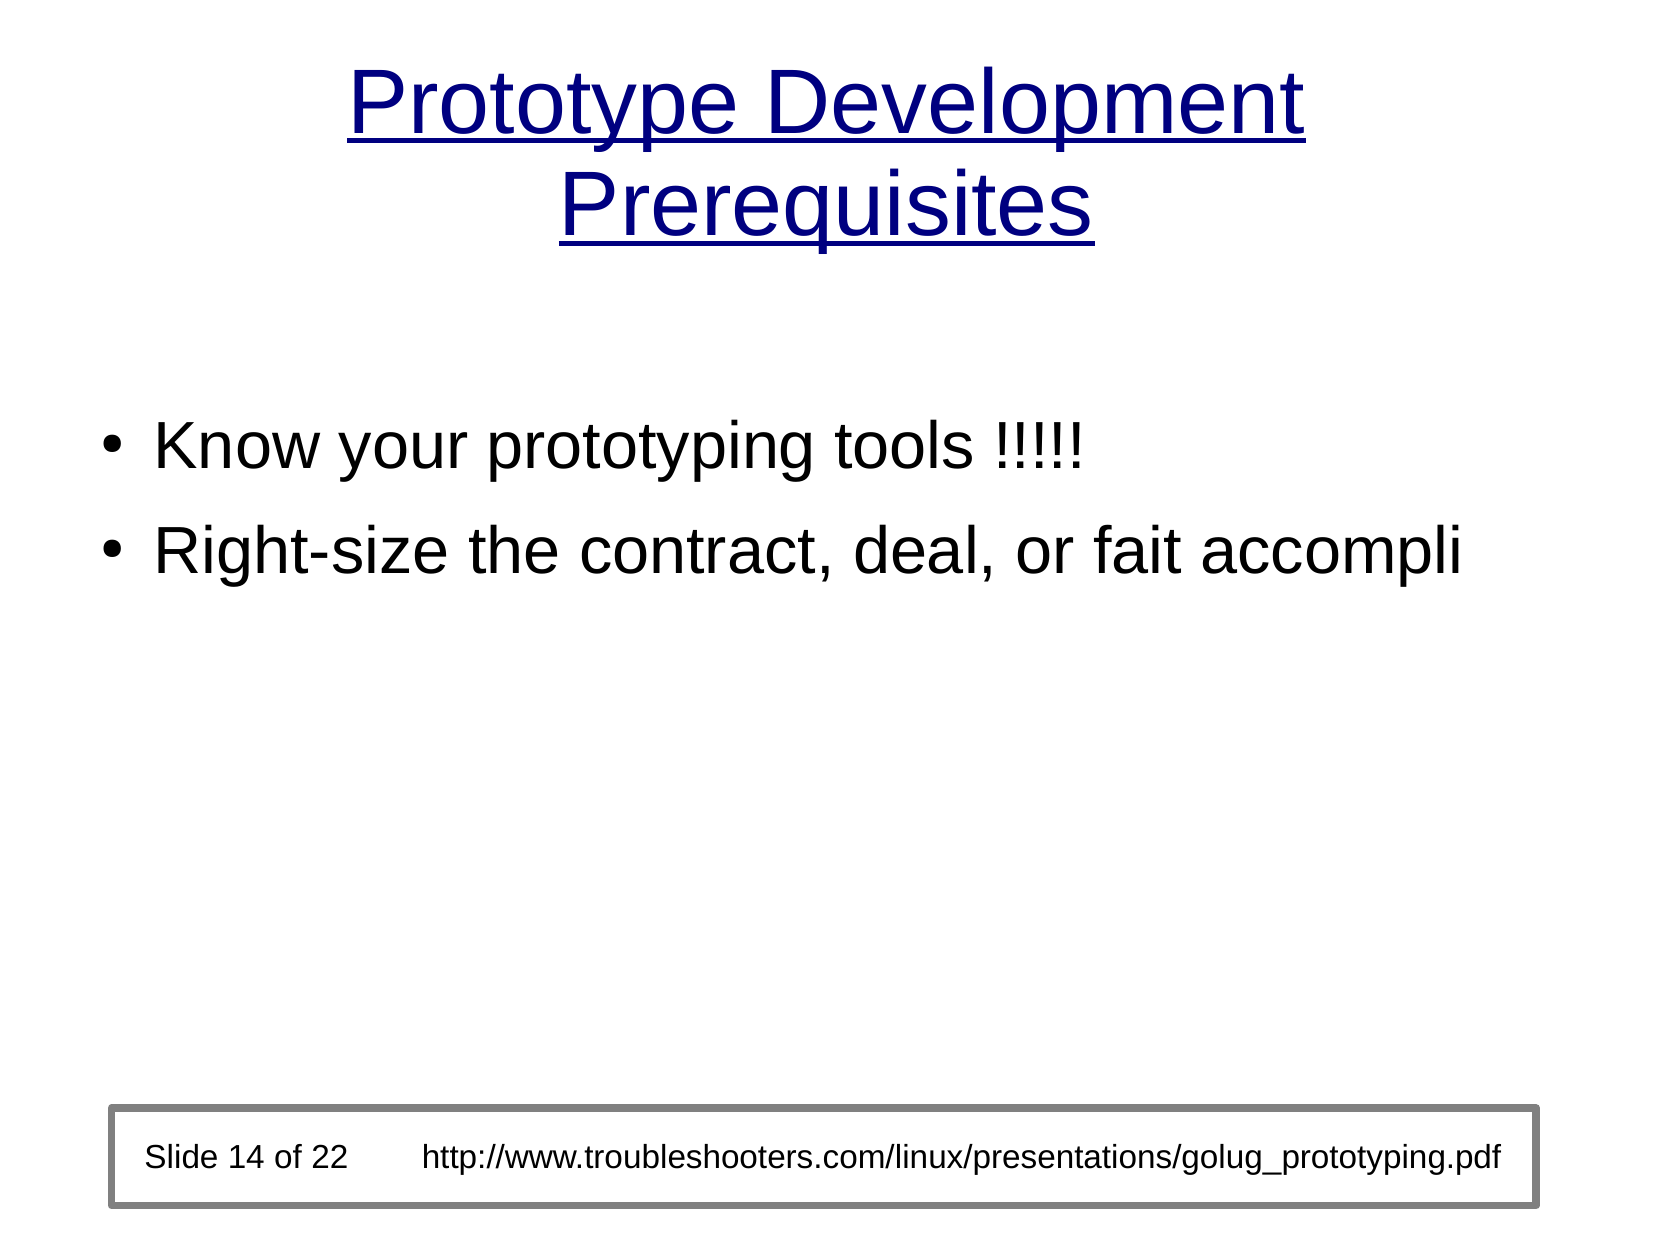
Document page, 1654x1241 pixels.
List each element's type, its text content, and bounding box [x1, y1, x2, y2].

text_box Slide <number> of 22 http://www.troubleshooters.com/linux/presentations/golug_prototyping.pdf [111, 1108, 1537, 1206]
list Know your prototyping tools !!!!! Right-size the contract, deal, or fait accompli [82, 408, 1538, 1128]
title Prototype Development Prerequisites [82, 49, 1571, 257]
